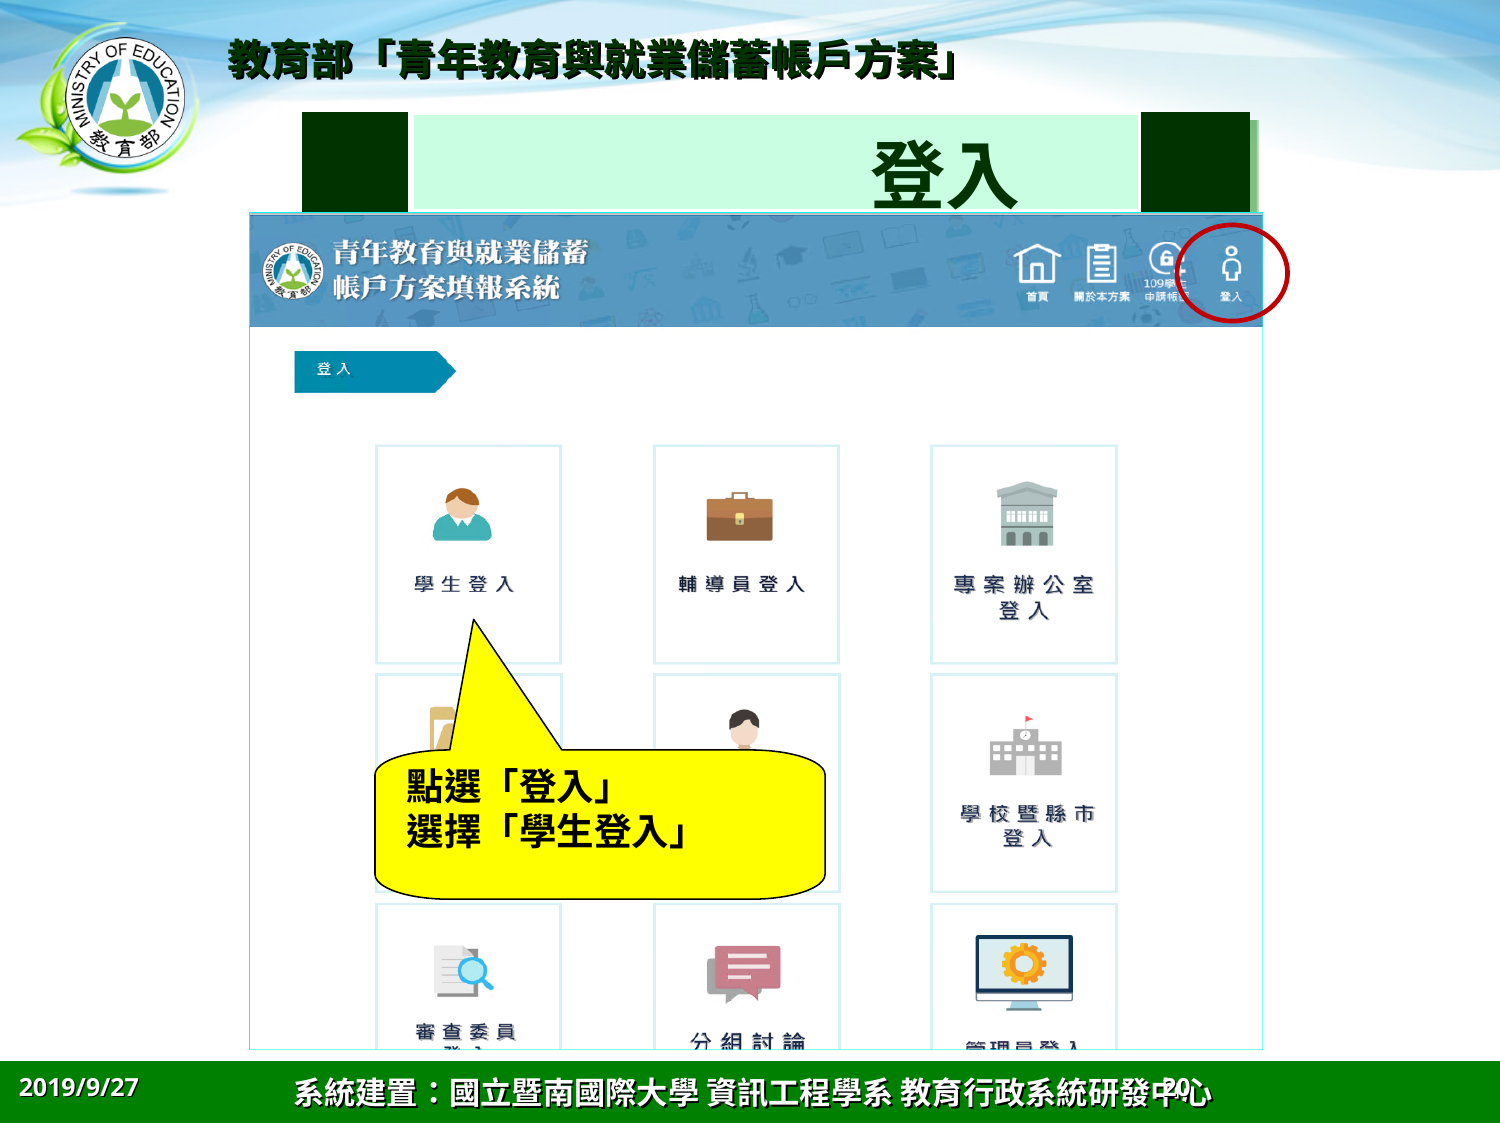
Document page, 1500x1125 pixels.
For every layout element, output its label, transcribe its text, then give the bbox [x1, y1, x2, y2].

text_box 2019/9/27 [3, 1063, 354, 1117]
picture [1180, 228, 1263, 318]
text_box 登入 [411, 112, 1141, 212]
text_box 20 [1147, 1063, 1498, 1117]
text_box 點選「登入」 選擇「學生登入」 [375, 619, 826, 900]
text_box [1141, 112, 1250, 212]
picture [249, 212, 1263, 1051]
text_box [302, 112, 411, 212]
